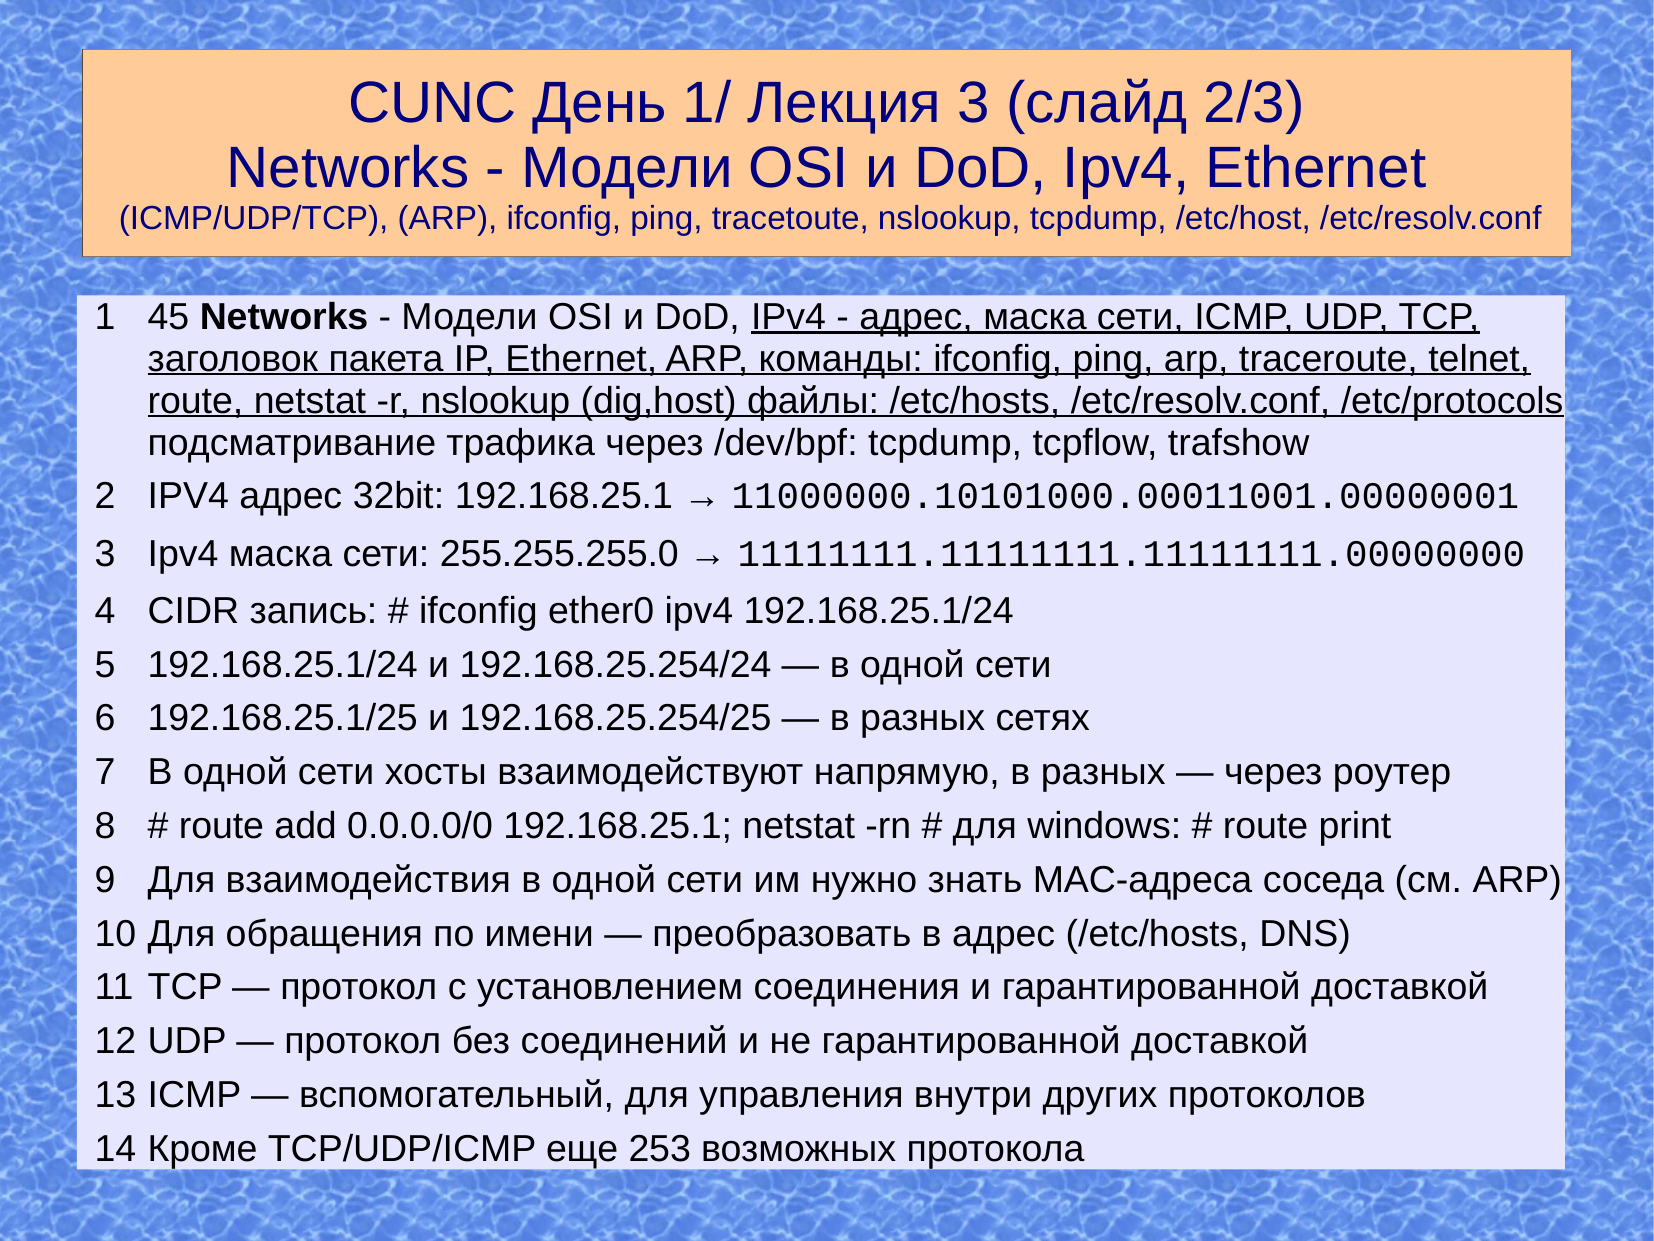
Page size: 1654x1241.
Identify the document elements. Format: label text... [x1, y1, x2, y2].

title CUNC День 1/ Лекция 3 (слайд 2/3) Networks - Модели OSI и DoD, Ipv4, Ethernet (ICMP/UDP/TCP), (ARP), ifconfig, ping, tracetoute, nslookup, tcpdump, /etc/host, /etc/resolv.conf [82, 49, 1571, 257]
list 45 Networks - Модели OSI и DoD, IPv4 - адрес, маска сети, ICMP, UDP, TCP, заголовок пакета IP, Ethernet, ARP, команды: ifconfig, ping, arp, traceroute, telnet, route, netstat -r, nslookup (dig,host) файлы: /etc/hosts, /etc/resolv.conf, /etc/protocols подсматривание трафика через /dev/bpf: tcpdump, tcpflow, trafshow IPV4 адрес 32bit: 192.168.25.1 → 11000000.10101000.00011001.00000001 Ipv4 маска сети: 255.255.255.0 → 11111111.11111111.11111111.00000000 CIDR запись: # ifconfig ether0 ipv4 192.168.25.1/24 192.168.25.1/24 и 192.168.25.254/24 — в одной сети 192.168.25.1/25 и 192.168.25.254/25 — в разных сетях В одной сети хосты взаимодействуют напрямую, в разных — через роутер # route add 0.0.0.0/0 192.168.25.1; netstat -rn # для windows: # route print Для взаимодействия в одной сети им нужно знать MAC-адреса соседа (см. ARP) Для обращения по имени — преобразовать в адрес (/etc/hosts, DNS) TCP — протокол с установлением соединения и гарантированной доставкой UDP — протокол без соединений и не гарантированной доставкой ICMP — вспомогательный, для управления внутри других протоколов Кроме TCP/UDP/ICMP еще 253 возможных протокола [76, 295, 1565, 1169]
picture [0, 0, 1654, 1241]
